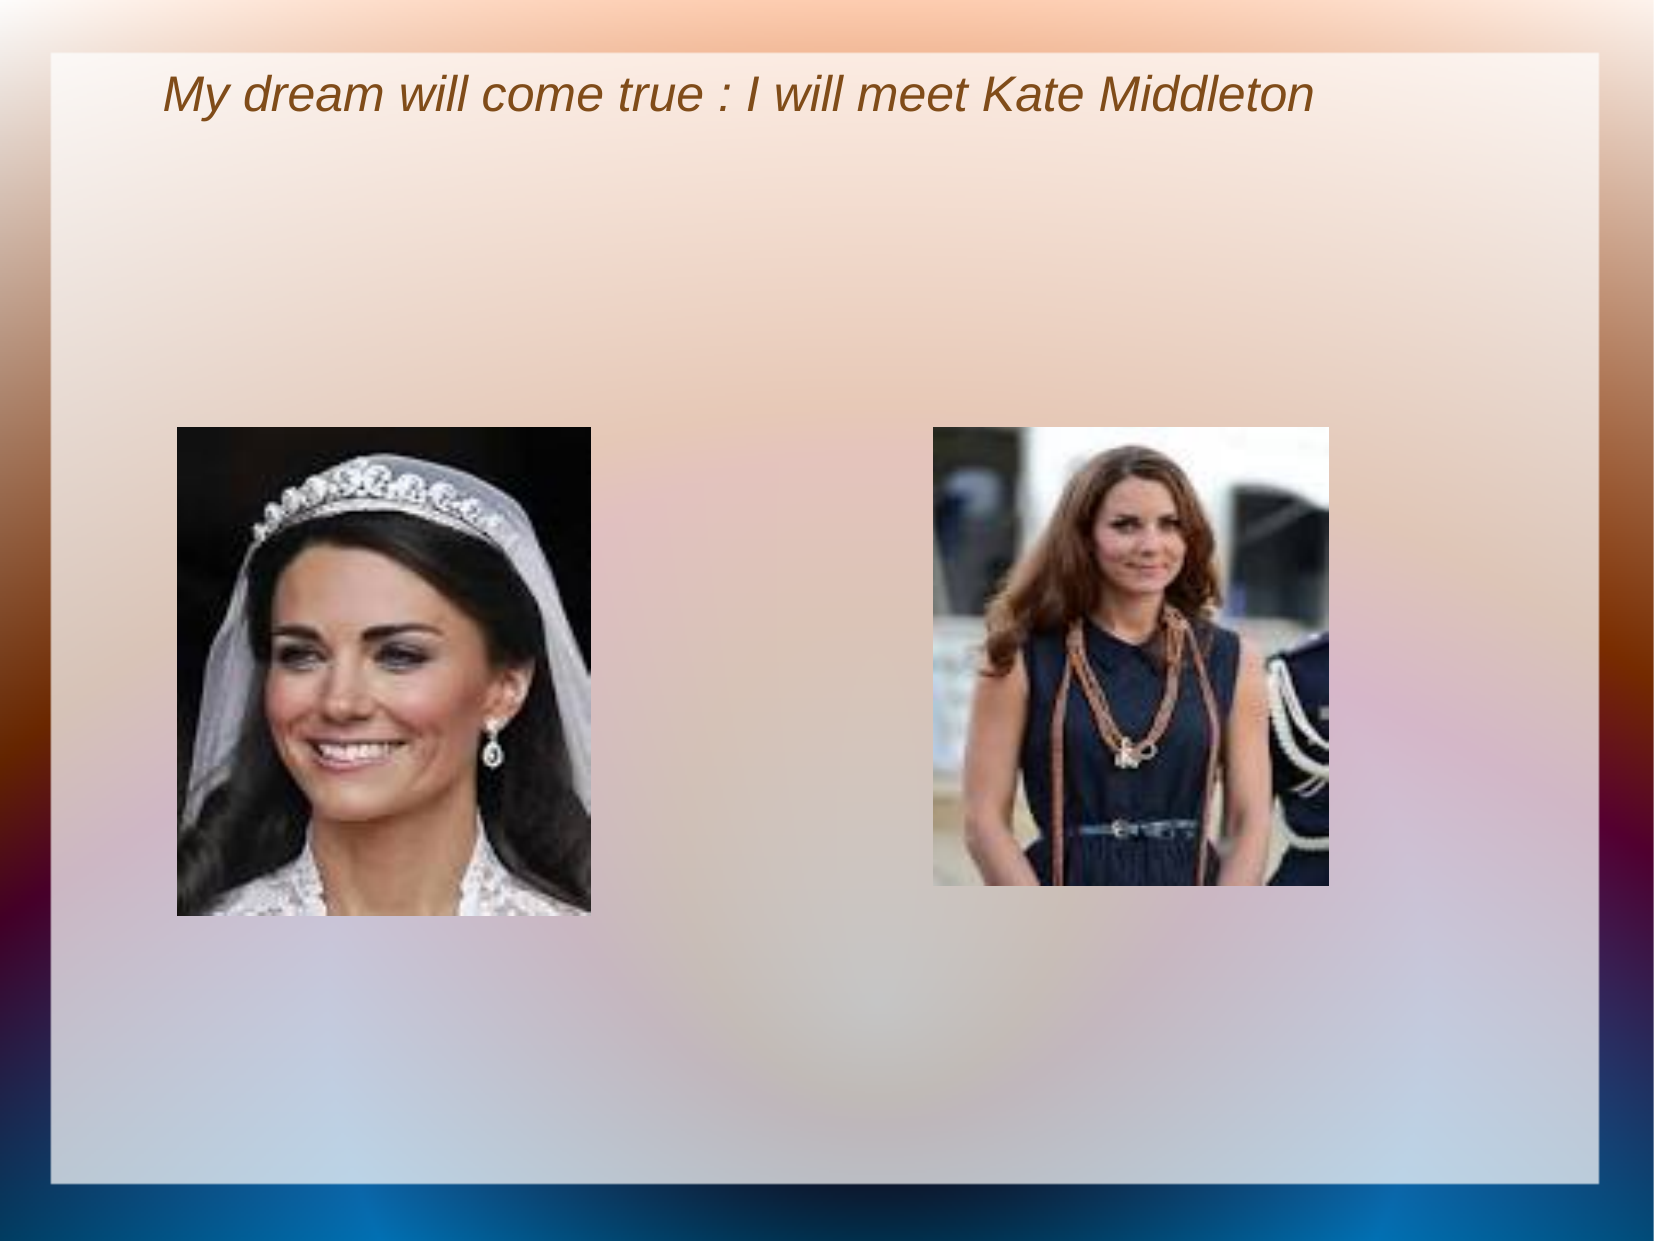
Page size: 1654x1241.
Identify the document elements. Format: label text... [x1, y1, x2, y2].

picture [0, 0, 1654, 1241]
text_box My dream will come true : I will meet Kate Middleton [147, 59, 1447, 224]
